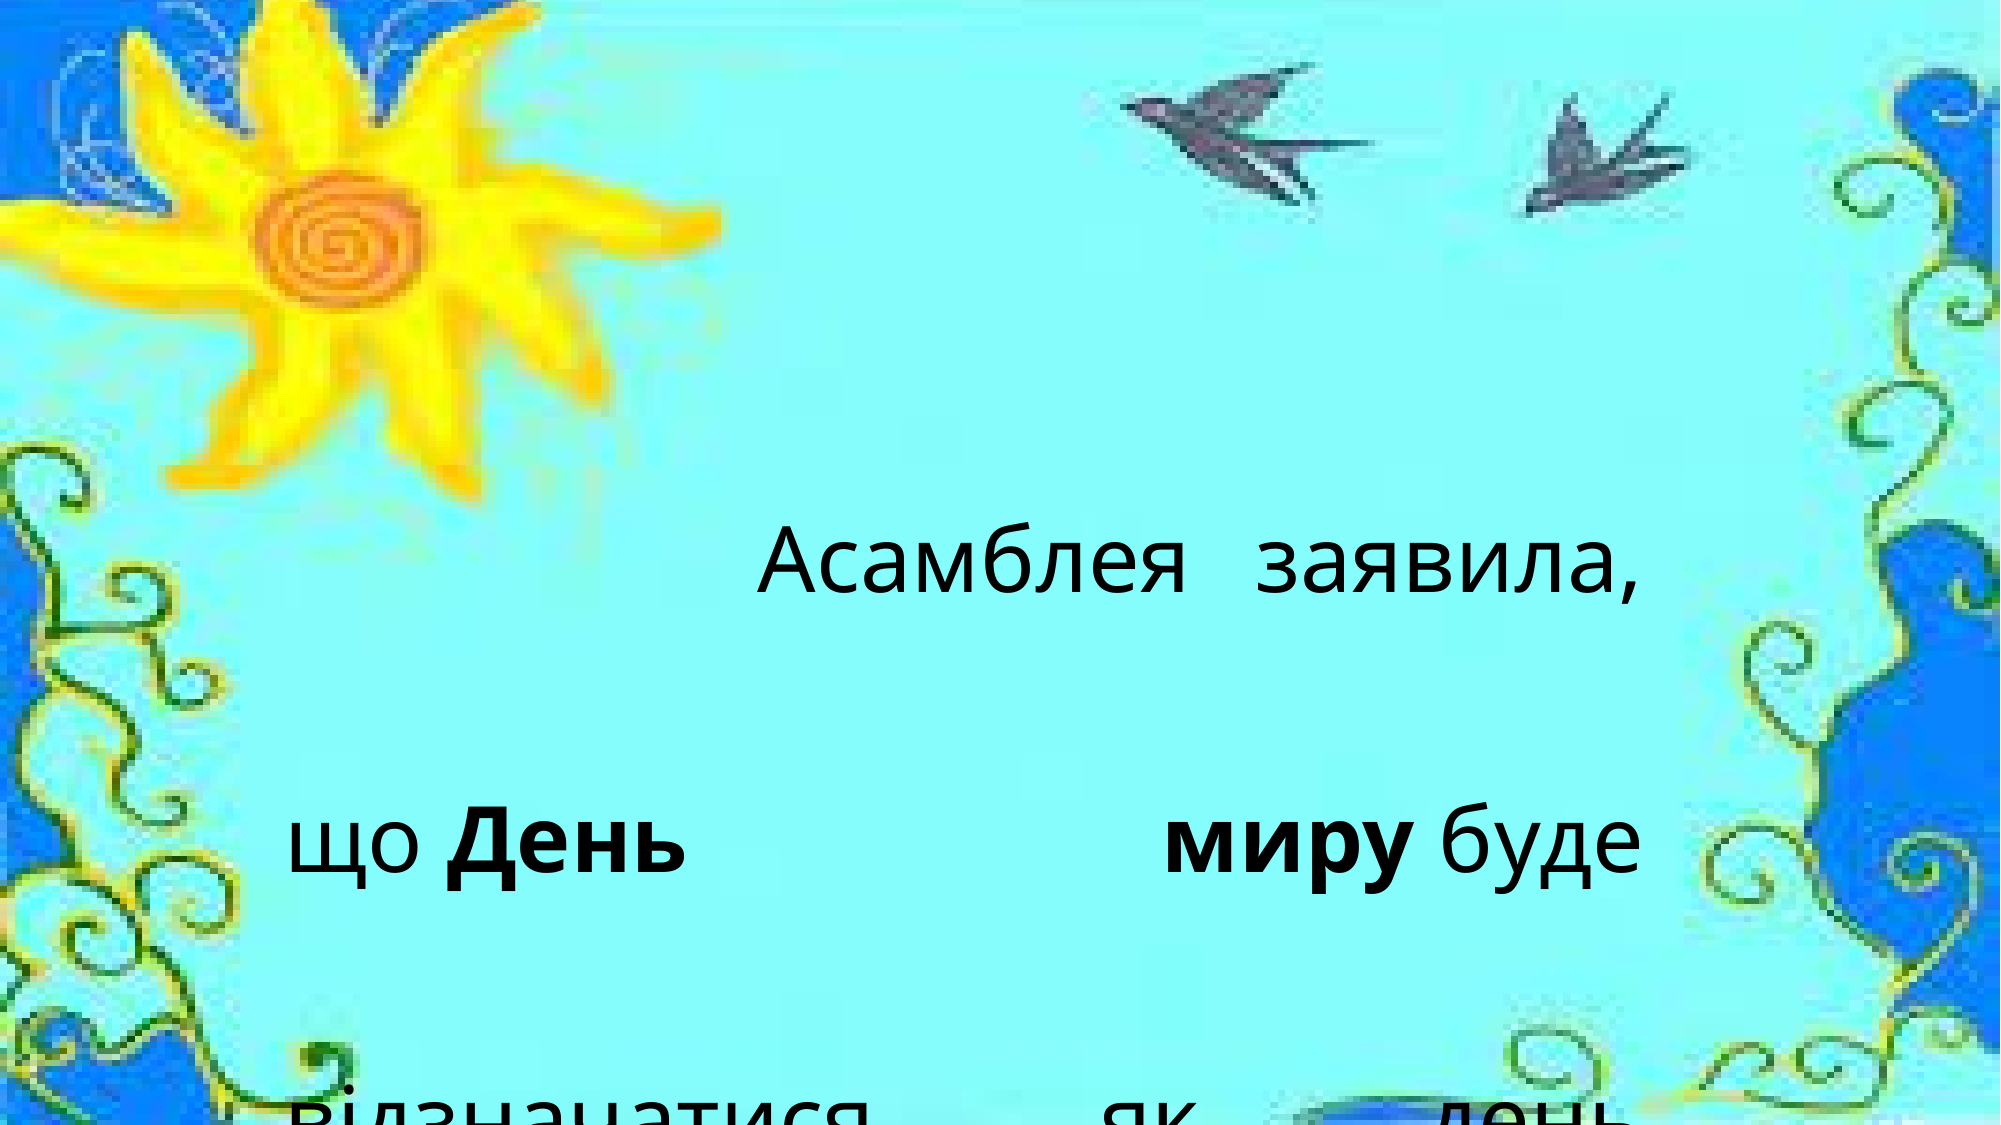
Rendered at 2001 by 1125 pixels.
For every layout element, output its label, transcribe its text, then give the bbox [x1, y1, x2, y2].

picture [0, 0, 2000, 1125]
subtitle Асамблея заявила, що День миру буде відзначатися як день глобального припинення вогню і відмовлення від насильства, запропонувавши всім державам і народам дотримувати припинення воєнних дій протягом цього дня. [269, 322, 1659, 1125]
